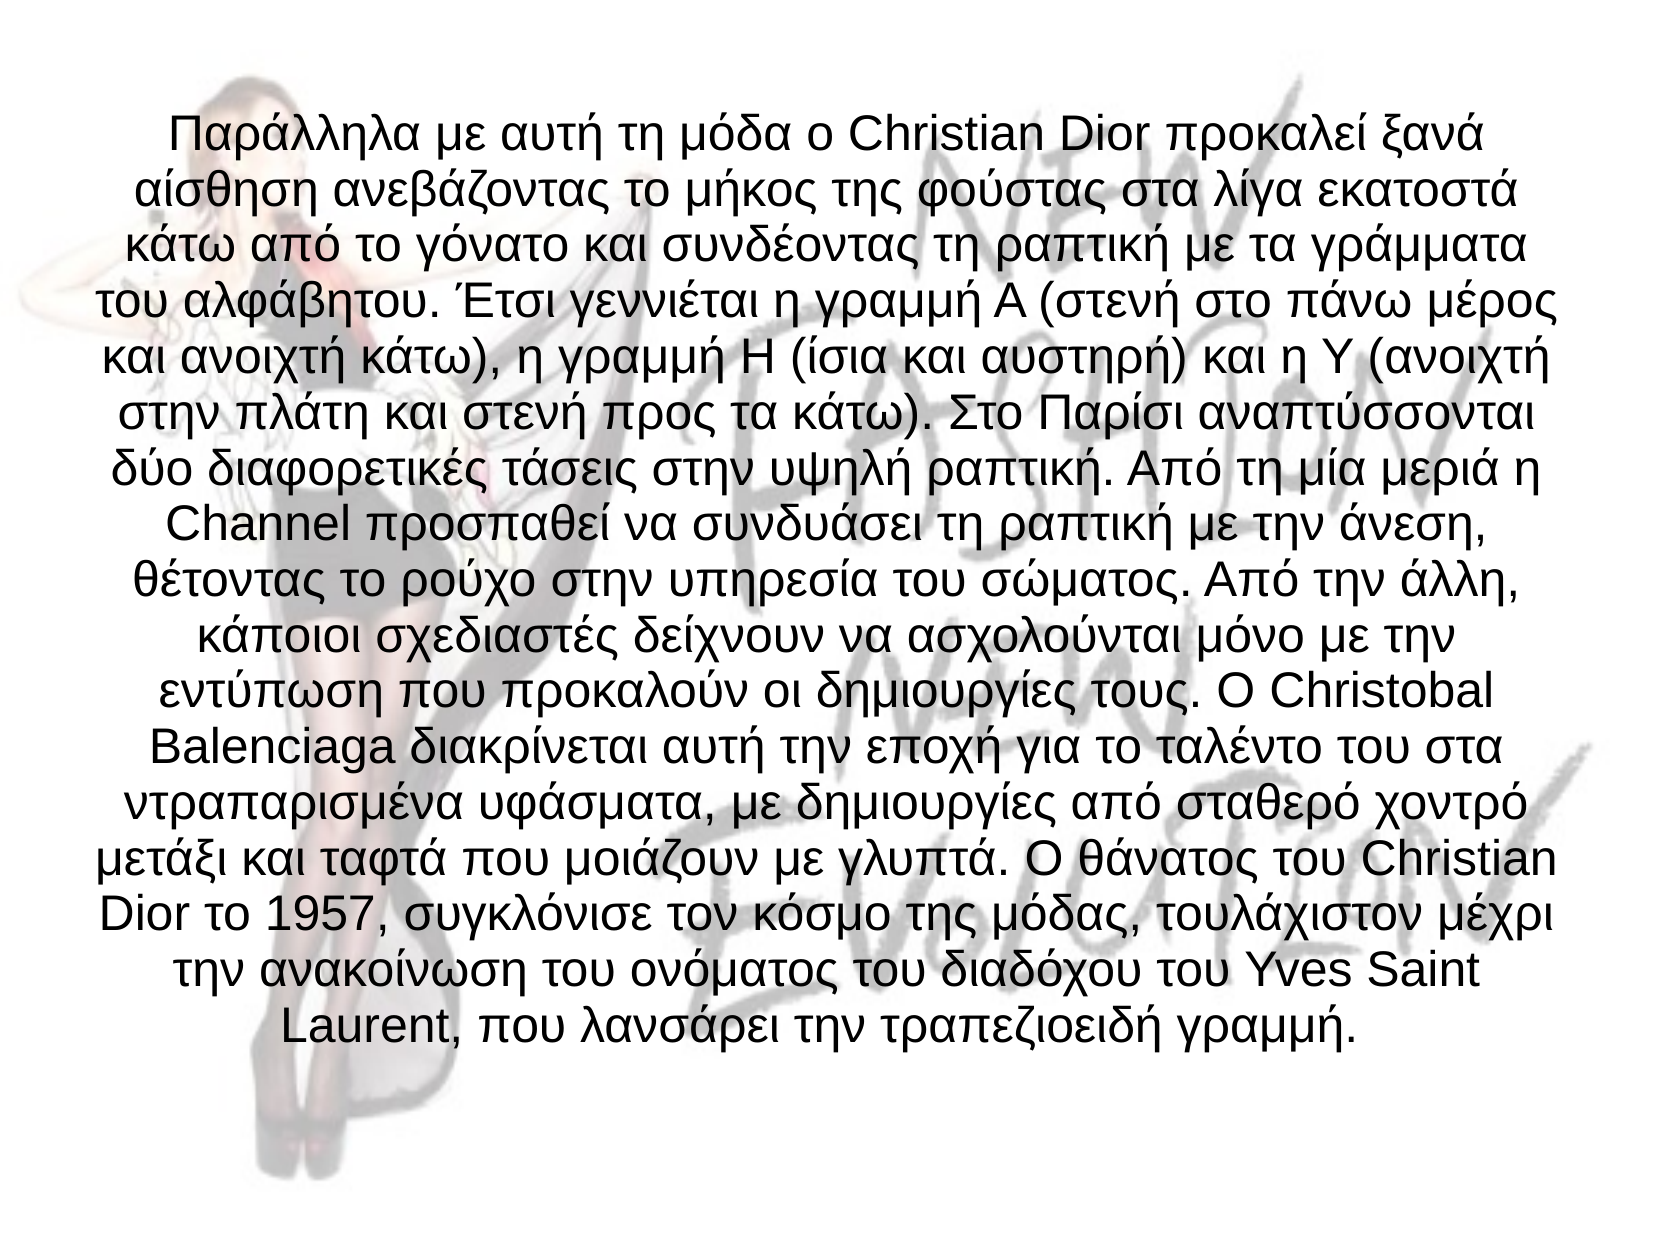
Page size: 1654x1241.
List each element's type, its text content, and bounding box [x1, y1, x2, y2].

subtitle Παράλληλα με αυτή τη μόδα ο Christian Dior προκαλεί ξανά αίσθηση ανεβάζοντας το μήκος της φούστας στα λίγα εκατοστά κάτω από το γόνατο και συνδέοντας τη ραπτική με τα γράμματα του αλφάβητου. Έτσι γεννιέται η γραμμή Α (στενή στο πάνω μέρος και ανοιχτή κάτω), η γραμμή Η (ίσια και αυστηρή) και η Υ (ανοιχτή στην πλάτη και στενή προς τα κάτω). Στο Παρίσι αναπτύσσονται δύο διαφορετικές τάσεις στην υψηλή ραπτική. Από τη μία μεριά η Channel προσπαθεί να συνδυάσει τη ραπτική με την άνεση, θέτοντας το ρούχο στην υπηρεσία του σώματος. Από την άλλη, κάποιοι σχεδιαστές δείχνουν να ασχολούνται μόνο με την εντύπωση που προκαλούν οι δημιουργίες τους. Ο Christobal Balenciaga διακρίνεται αυτή την εποχή για το ταλέντο του στα ντραπαρισμένα υφάσματα, με δημιουργίες από σταθερό χοντρό μετάξι και ταφτά που μοιάζουν με γλυπτά. Ο θάνατος του Christian Dior το 1957, συγκλόνισε τον κόσμο της μόδας, τουλάχιστον μέχρι την ανακοίνωση του ονόματος του διαδόχου του Yves Saint Laurent, που λανσάρει την τραπεζιοειδή γραμμή. [82, 49, 1571, 1109]
picture [0, 0, 1654, 1241]
